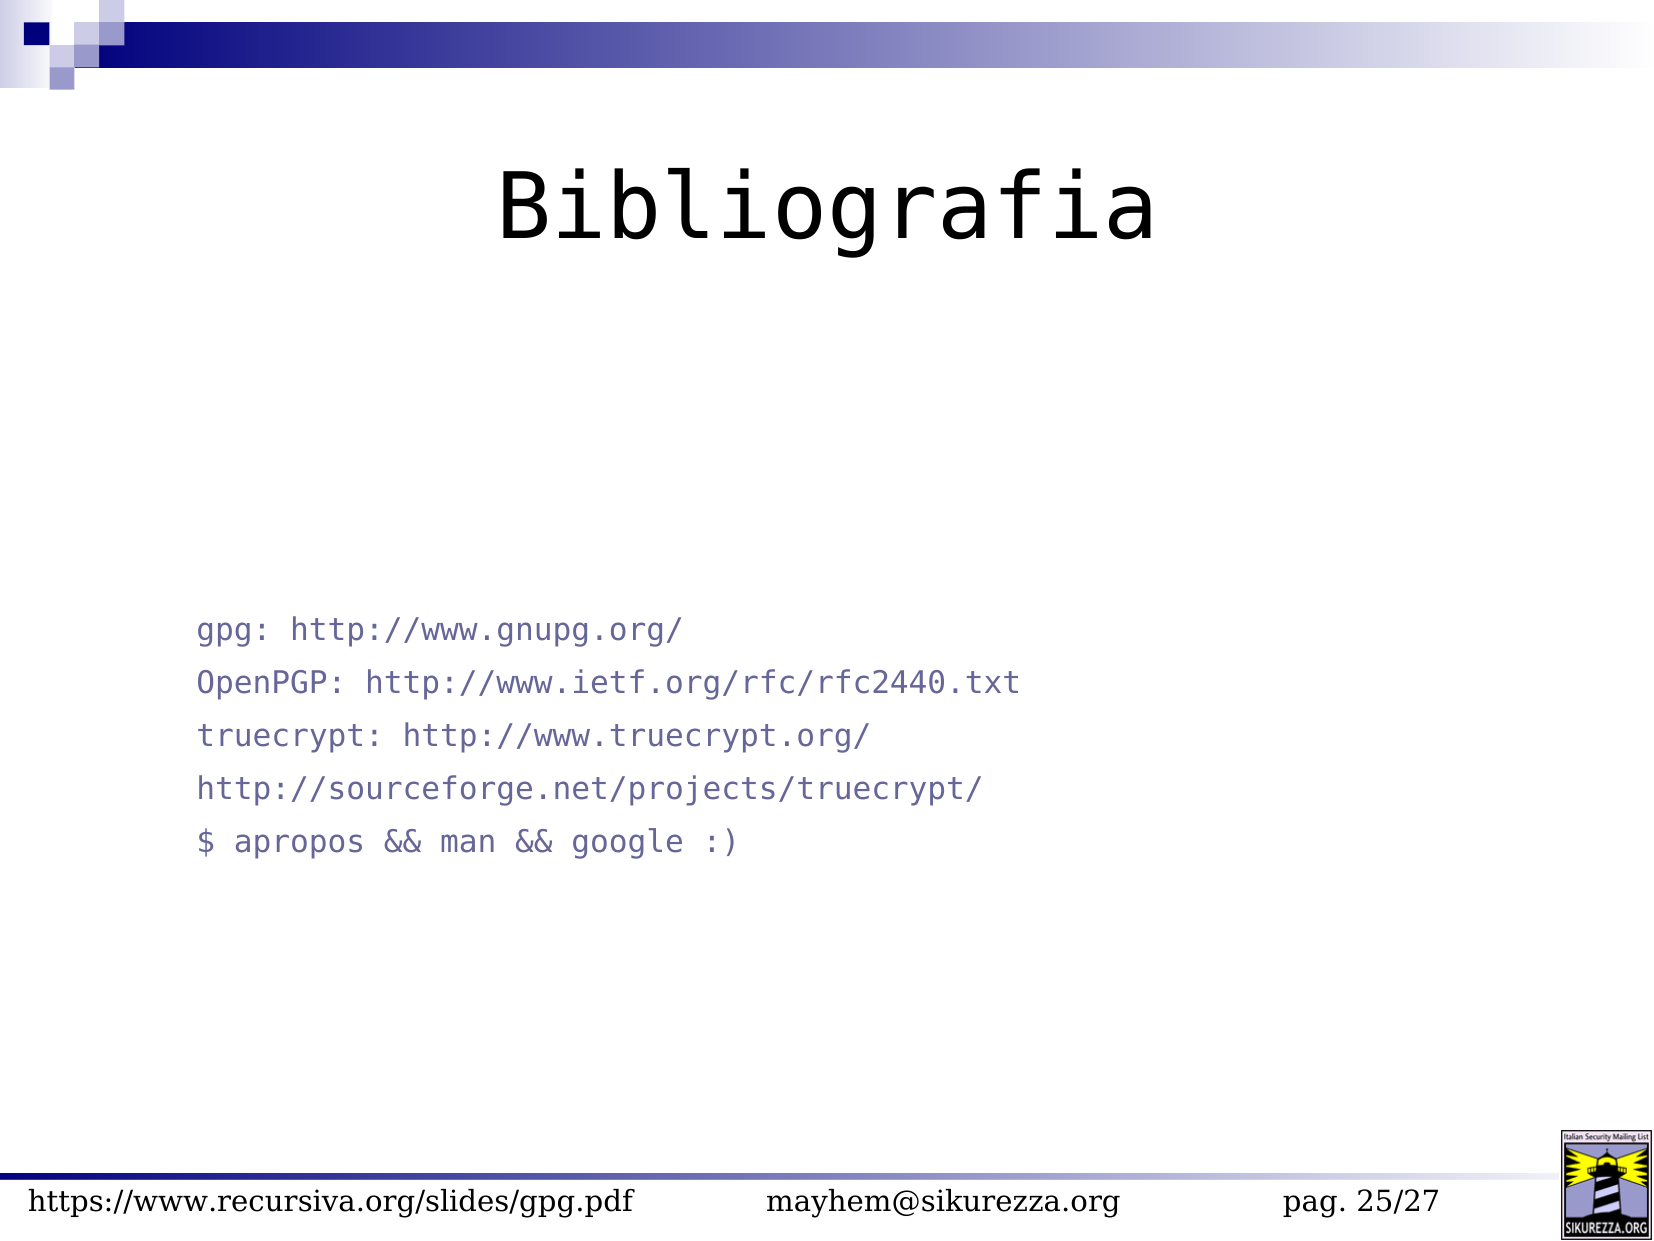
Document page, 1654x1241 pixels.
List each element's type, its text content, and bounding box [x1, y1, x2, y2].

title Bibliografia [121, 102, 1534, 311]
subtitle gpg: http://www.gnupg.org/ OpenPGP: http://www.ietf.org/rfc/rfc2440.txt truecrypt: http://www.truecrypt.org/ http://sourceforge.net/projects/truecrypt/ $ apropos && man && google :) [121, 344, 1534, 1127]
picture [0, 1128, 1654, 1241]
